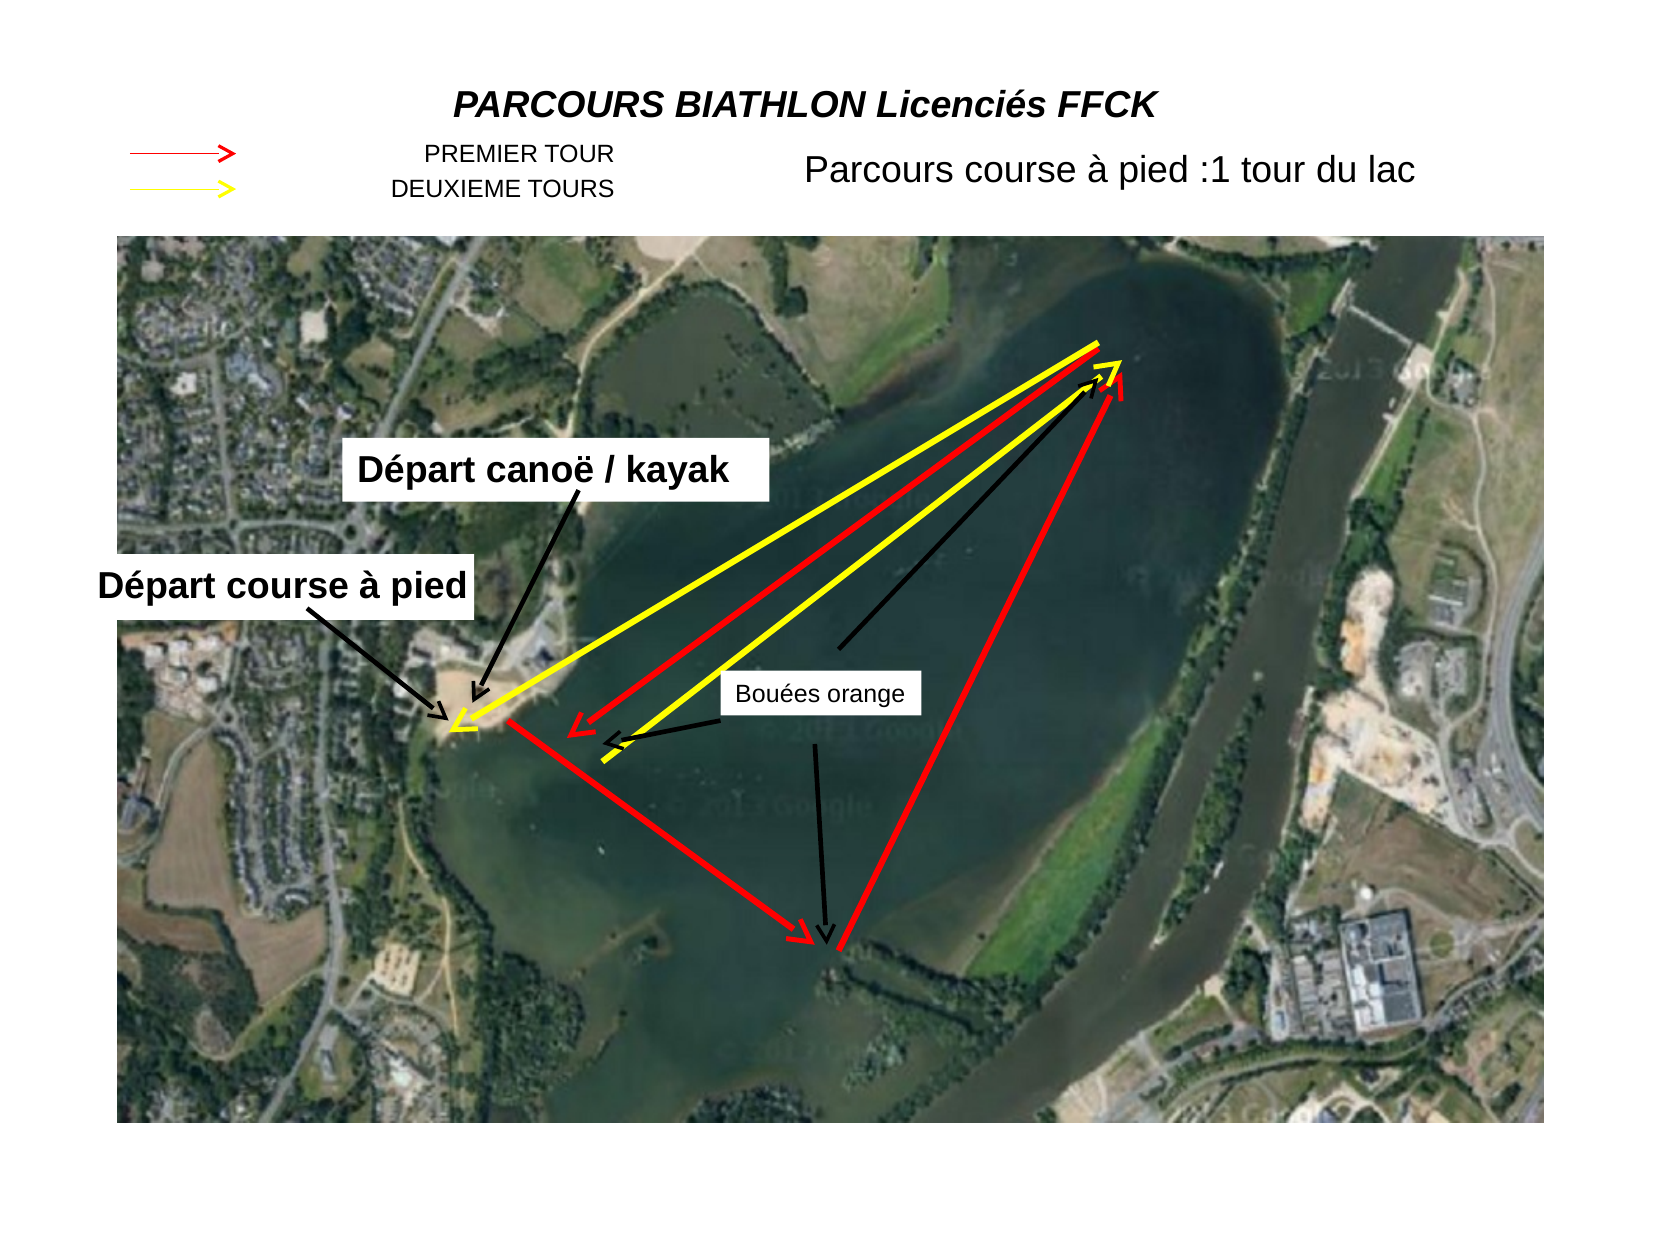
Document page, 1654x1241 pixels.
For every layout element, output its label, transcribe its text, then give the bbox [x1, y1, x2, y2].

text_box PARCOURS BIATHLON Licenciés FFCK [430, 72, 1181, 130]
text_box Départ course à pied [82, 554, 475, 620]
text_box Parcours course à pied :1 tour du lac [789, 137, 1431, 198]
text_box DEUXIEME TOURS [362, 165, 630, 211]
text_box Départ canoë / kayak [342, 437, 770, 502]
picture [117, 236, 1544, 1123]
text_box Bouées orange [720, 670, 922, 716]
text_box PREMIER TOUR [409, 129, 630, 165]
